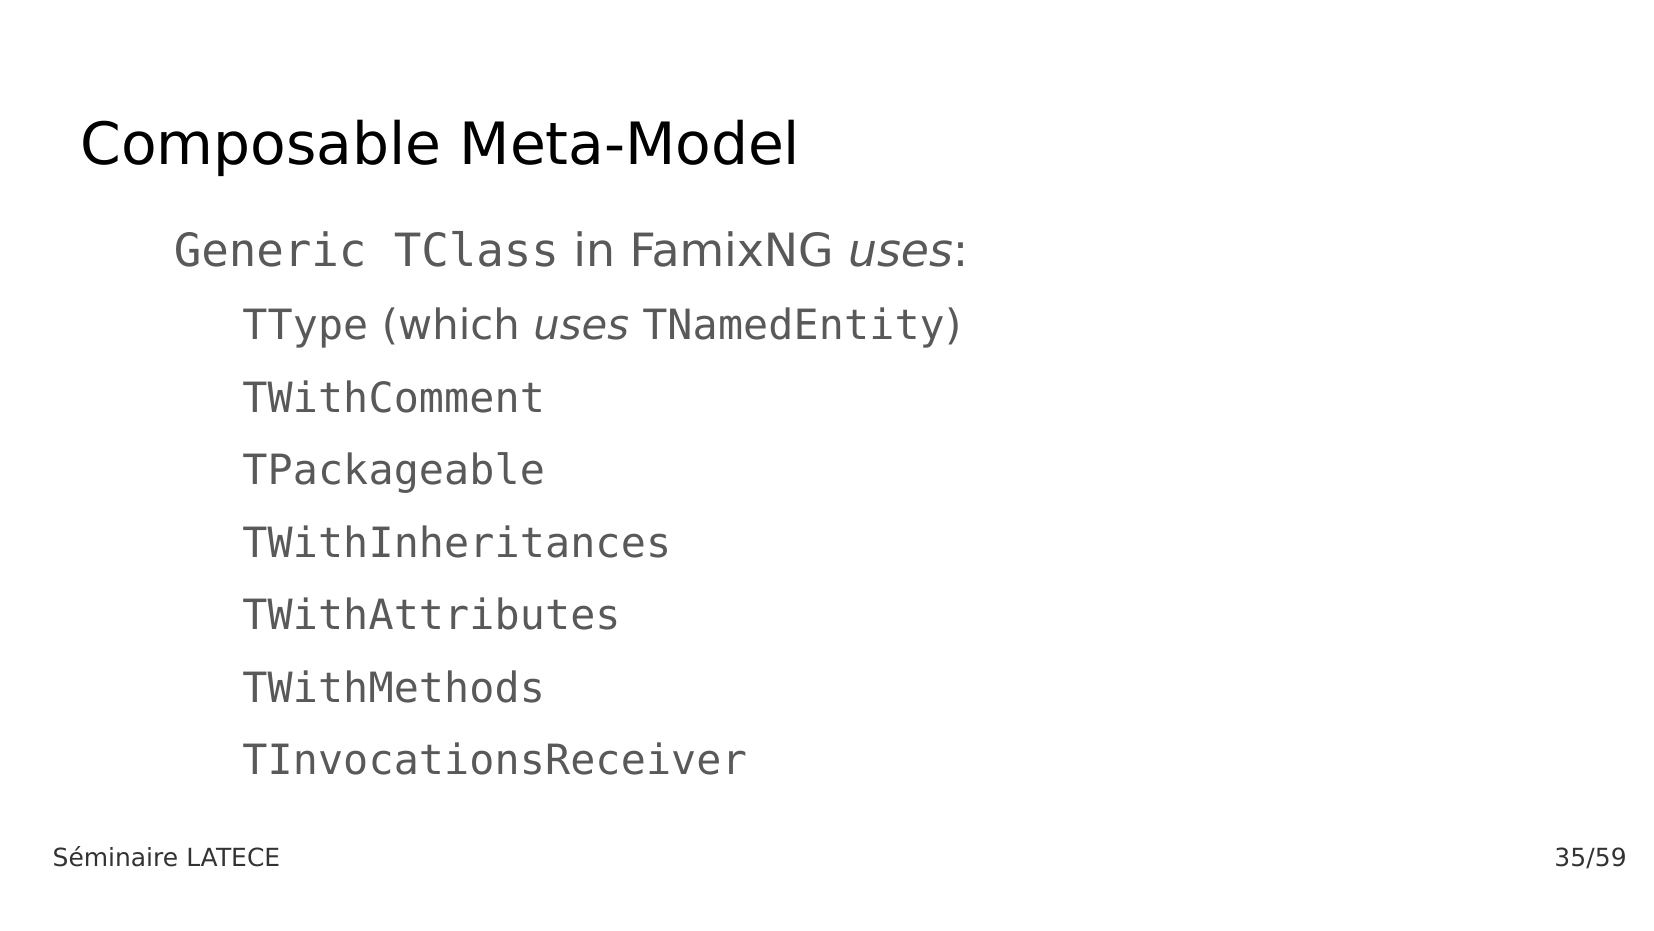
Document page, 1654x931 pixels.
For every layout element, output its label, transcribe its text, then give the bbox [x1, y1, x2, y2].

title Composable Meta-Model [80, 97, 1479, 192]
list Generic TClass in FamixNG uses: TType (which uses TNamedEntity) TWithComment TPackageable TWithInheritances TWithAttributes TWithMethods TInvocationsReceiver [157, 223, 1578, 785]
